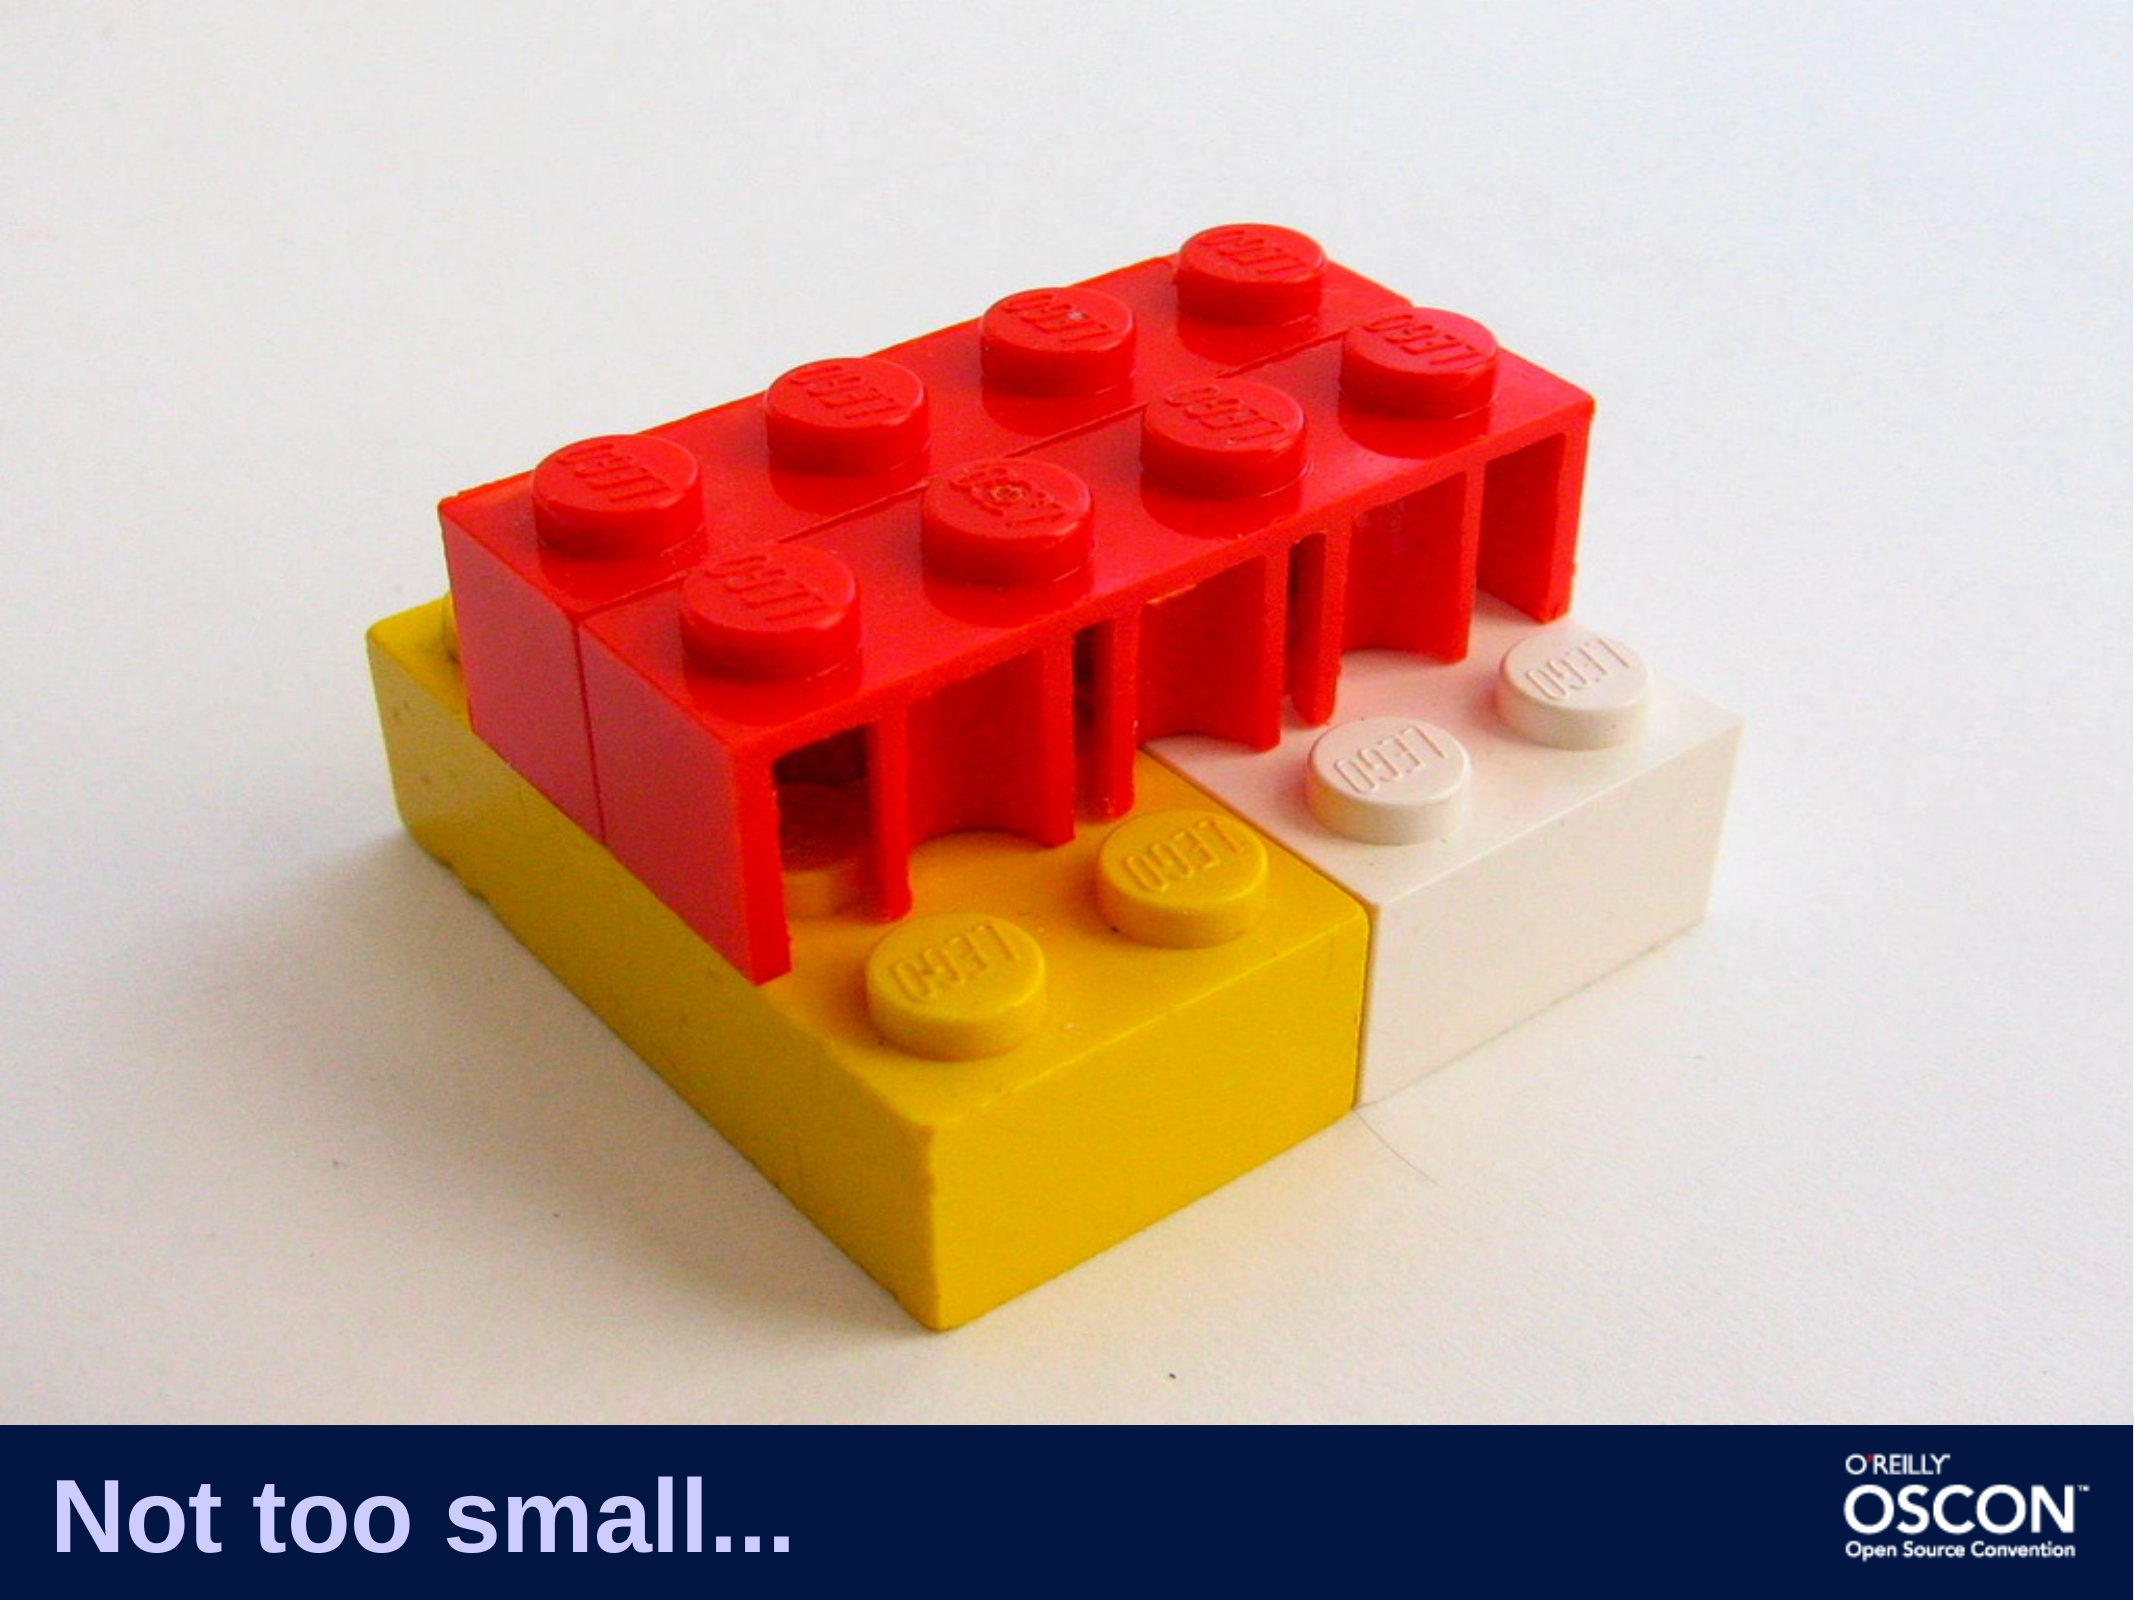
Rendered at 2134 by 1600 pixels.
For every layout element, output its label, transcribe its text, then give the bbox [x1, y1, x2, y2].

title Not too small... [41, 1432, 2094, 1600]
picture [0, 0, 2134, 1600]
